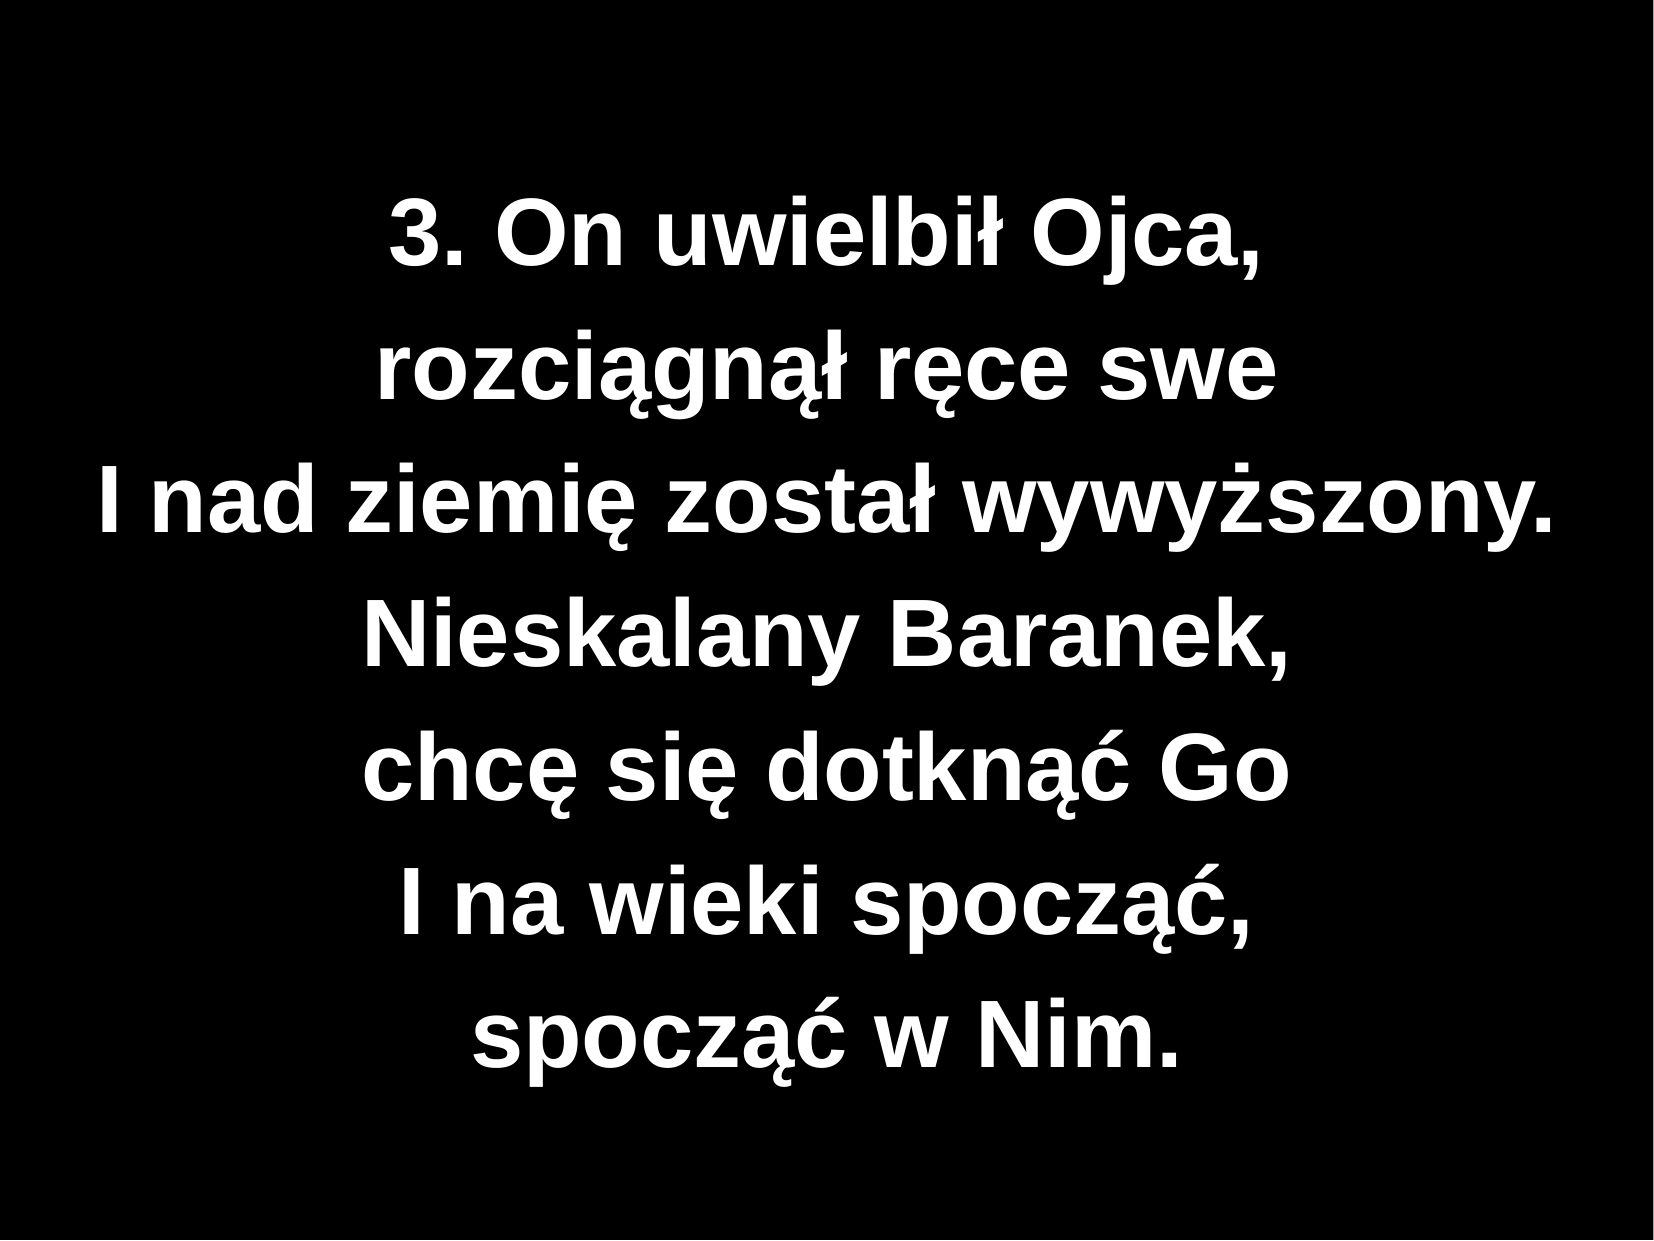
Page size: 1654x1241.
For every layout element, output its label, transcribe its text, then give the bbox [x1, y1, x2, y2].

subtitle 3. On uwielbił Ojca, rozciągnął ręce swe I nad ziemię został wywyższony. Nieskalany Baranek, chcę się dotknąć Go I na wieki spocząć, spocząć w Nim. [0, 0, 1654, 1241]
